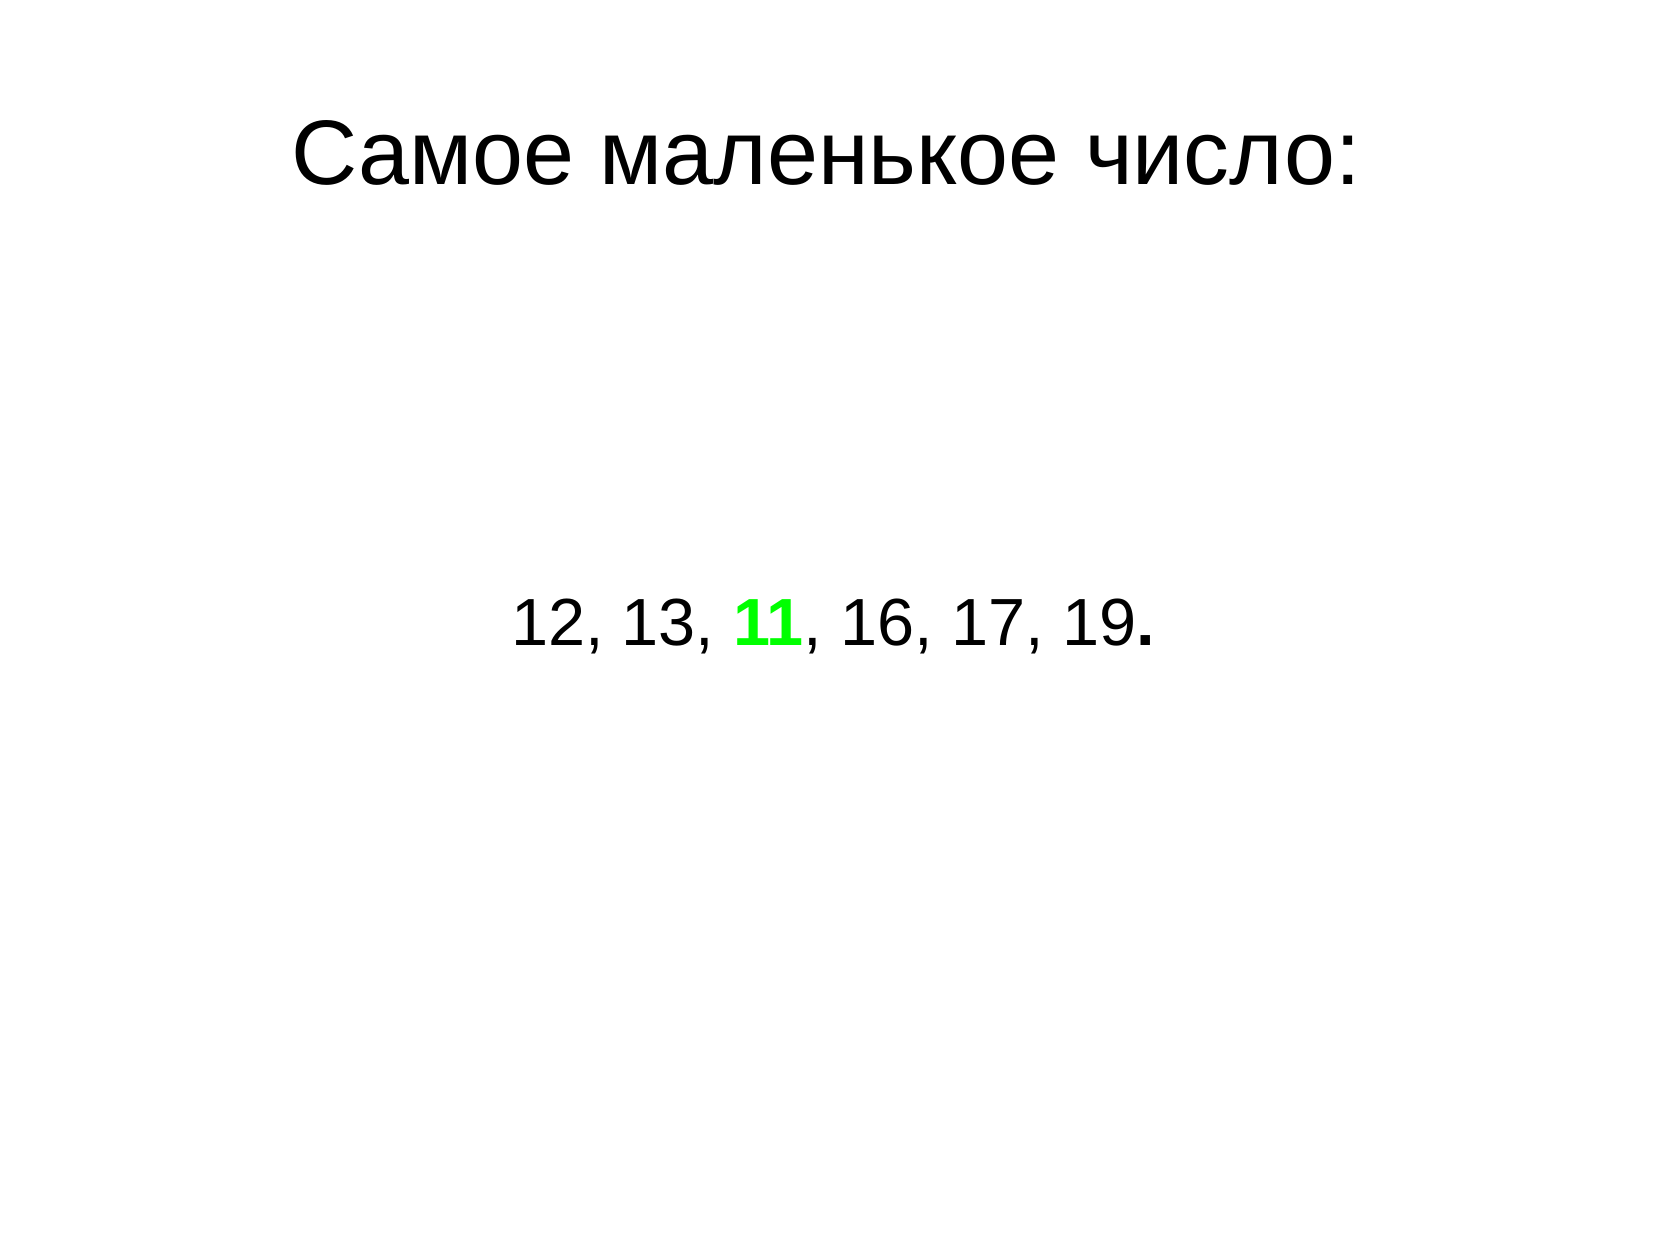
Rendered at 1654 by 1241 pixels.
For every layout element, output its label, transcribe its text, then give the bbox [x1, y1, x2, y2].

title Самое маленькое число: [82, 56, 1571, 250]
text_box 12, 13, 11, 16, 17, 19. [477, 577, 1187, 667]
